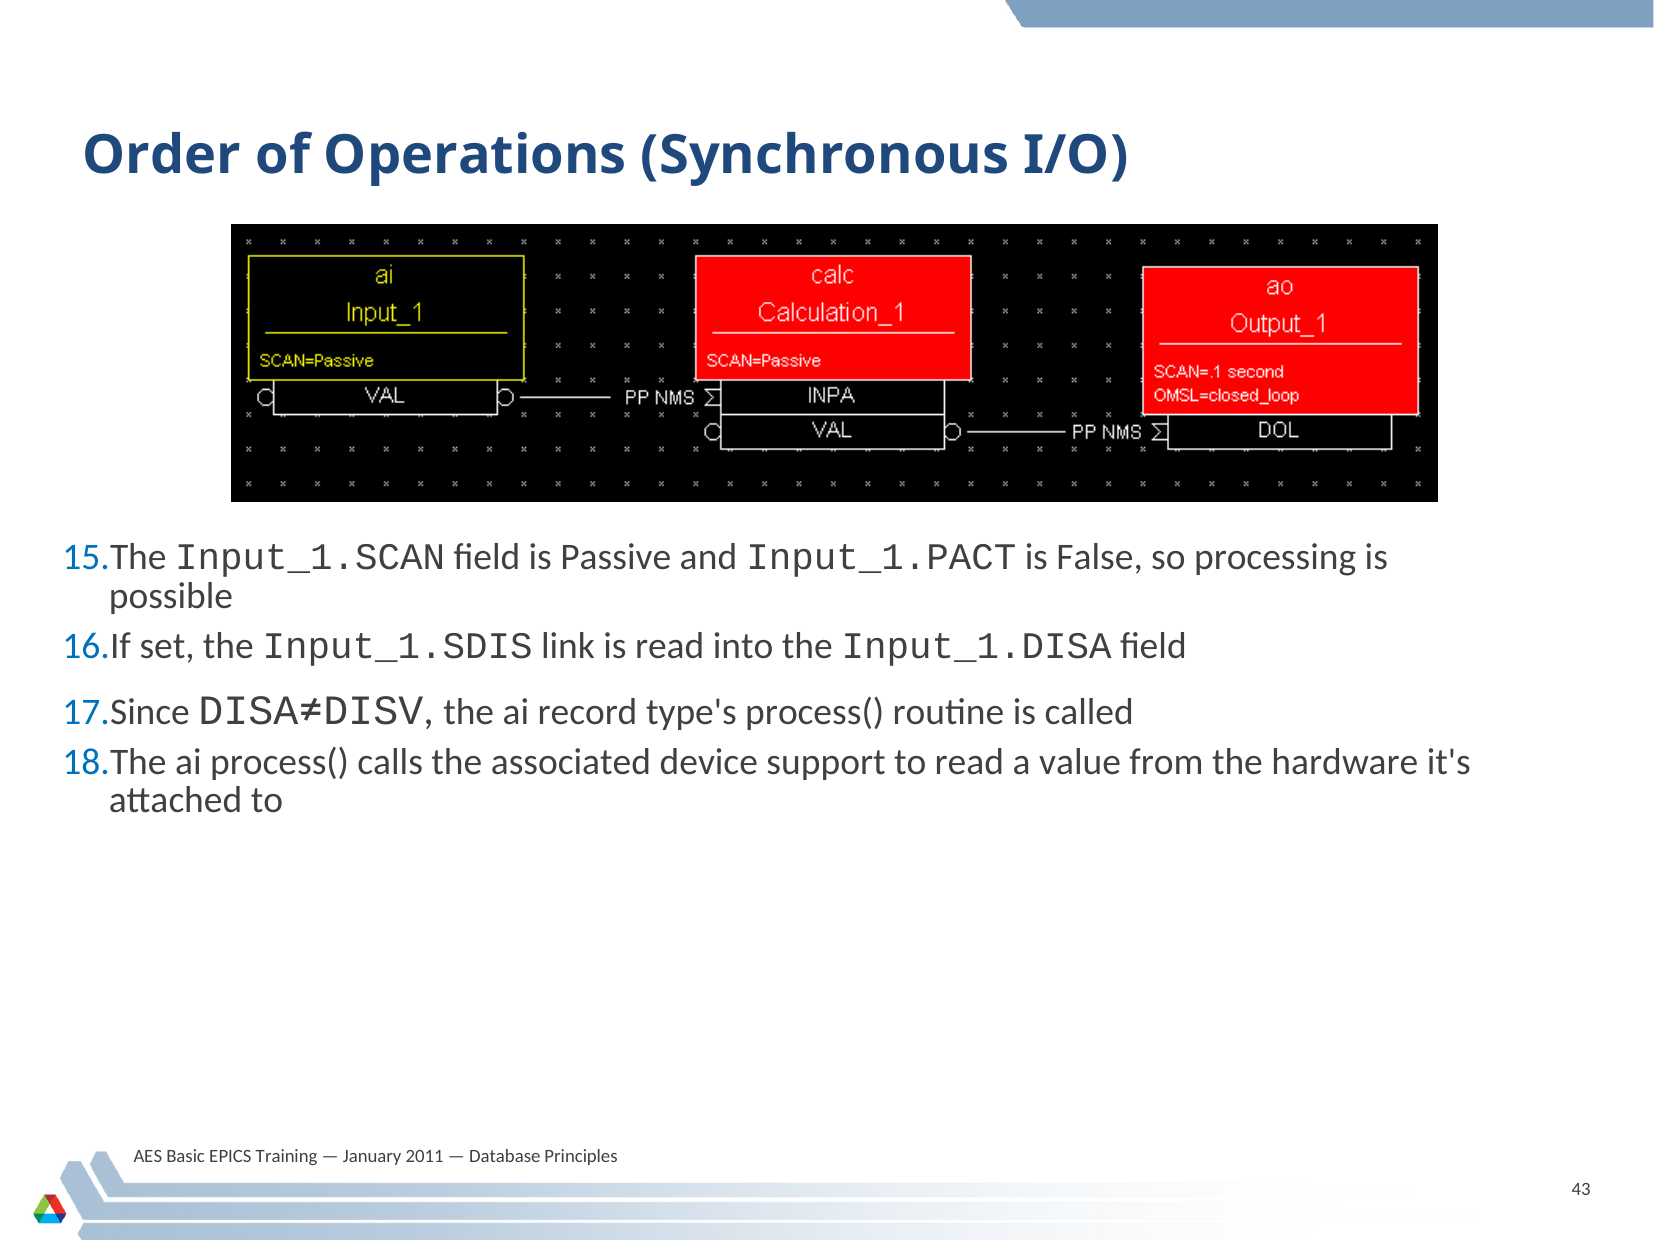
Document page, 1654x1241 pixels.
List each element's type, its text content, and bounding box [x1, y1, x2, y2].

list The Input_1.SCAN field is Passive and Input_1.PACT is False, so processing is possible If set, the Input_1.SDIS link is read into the Input_1.DISA field Since DISA≠DISV, the ai record type's process() routine is called The ai process() calls the associated device support to read a value from the hardware it's attached to [62, 538, 1498, 840]
picture [0, 0, 1654, 29]
title Order of Operations (Synchronous I/O) [82, 121, 1571, 185]
picture [0, 1143, 1654, 1240]
picture [231, 224, 1438, 502]
